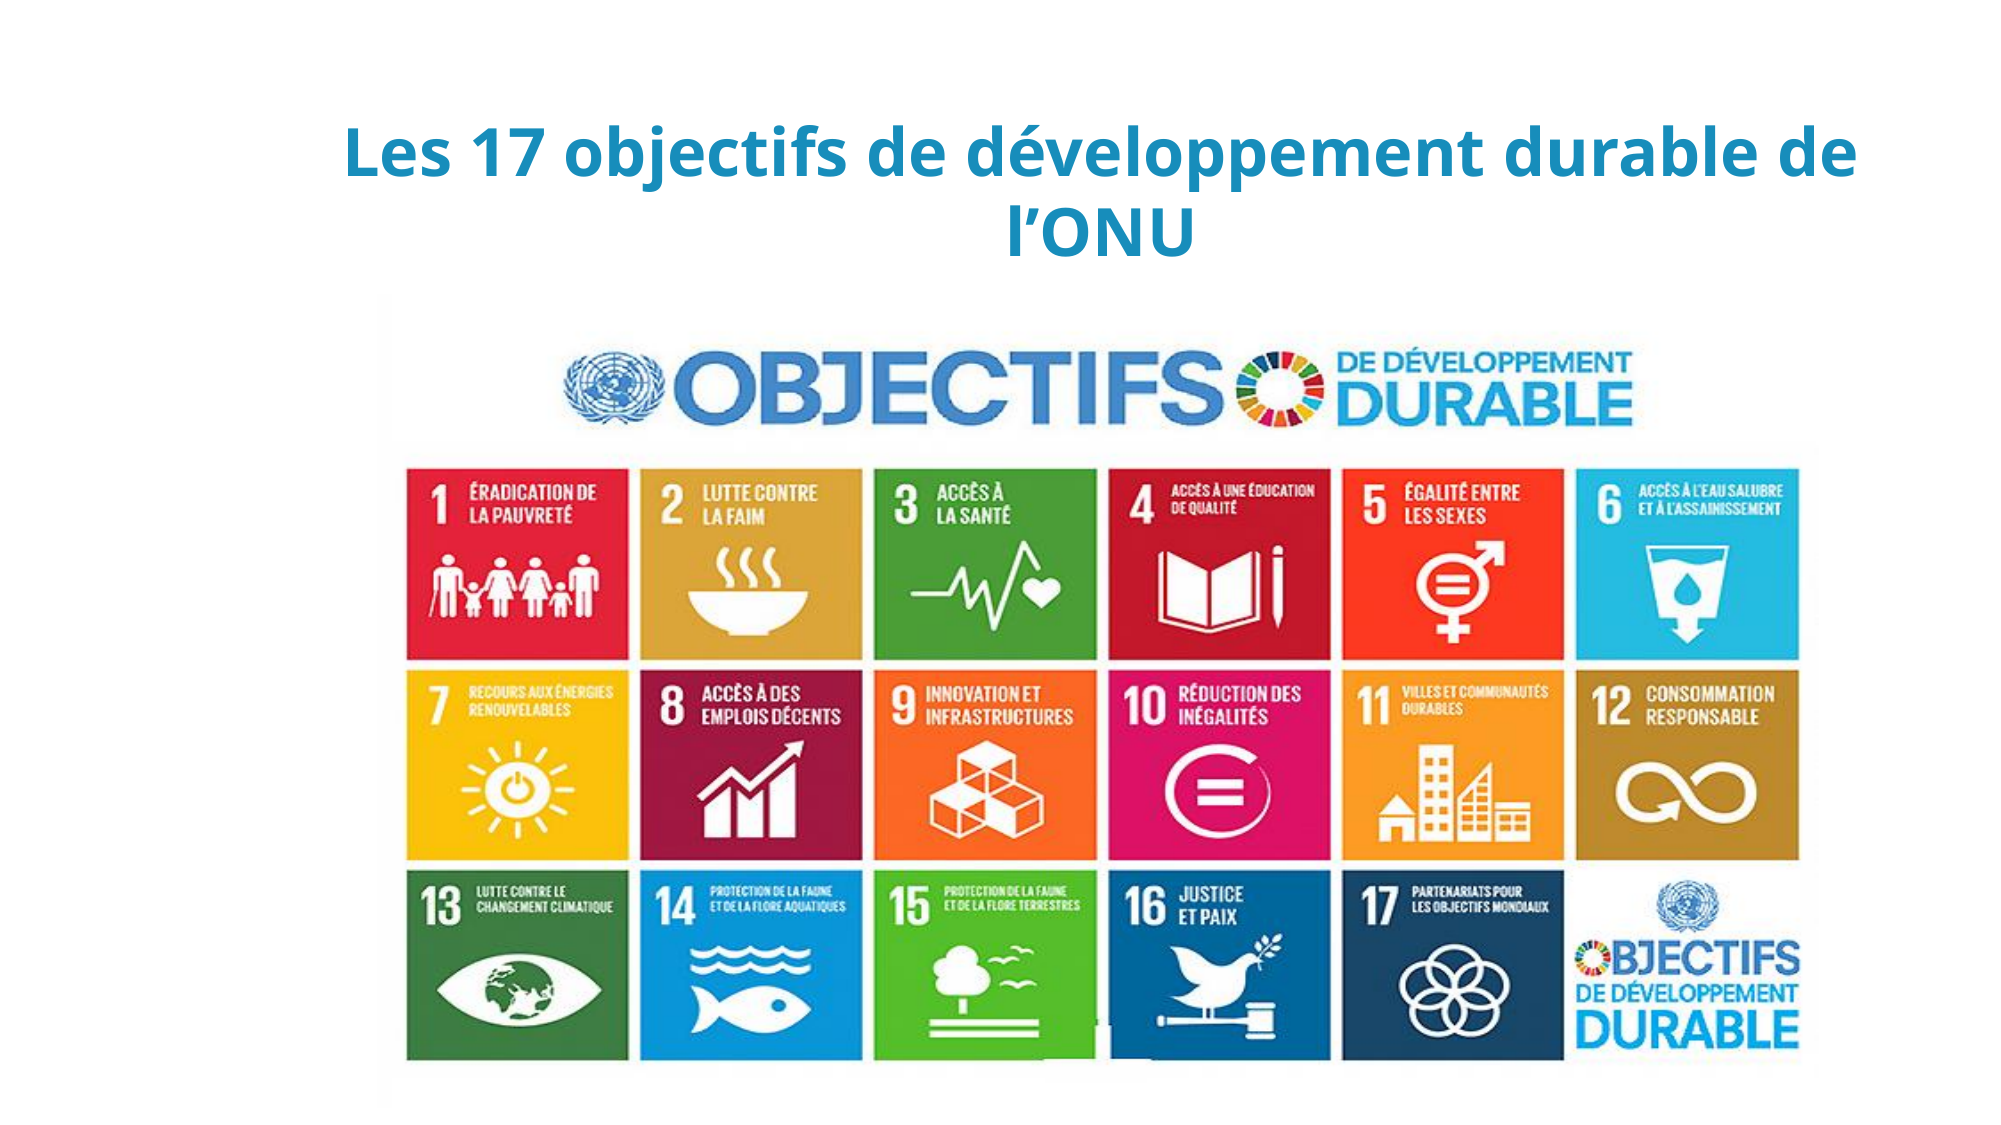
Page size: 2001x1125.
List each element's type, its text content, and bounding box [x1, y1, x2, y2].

title Les 17 objectifs de développement durable de l’ONU [318, 102, 1884, 313]
picture [377, 283, 1819, 1108]
